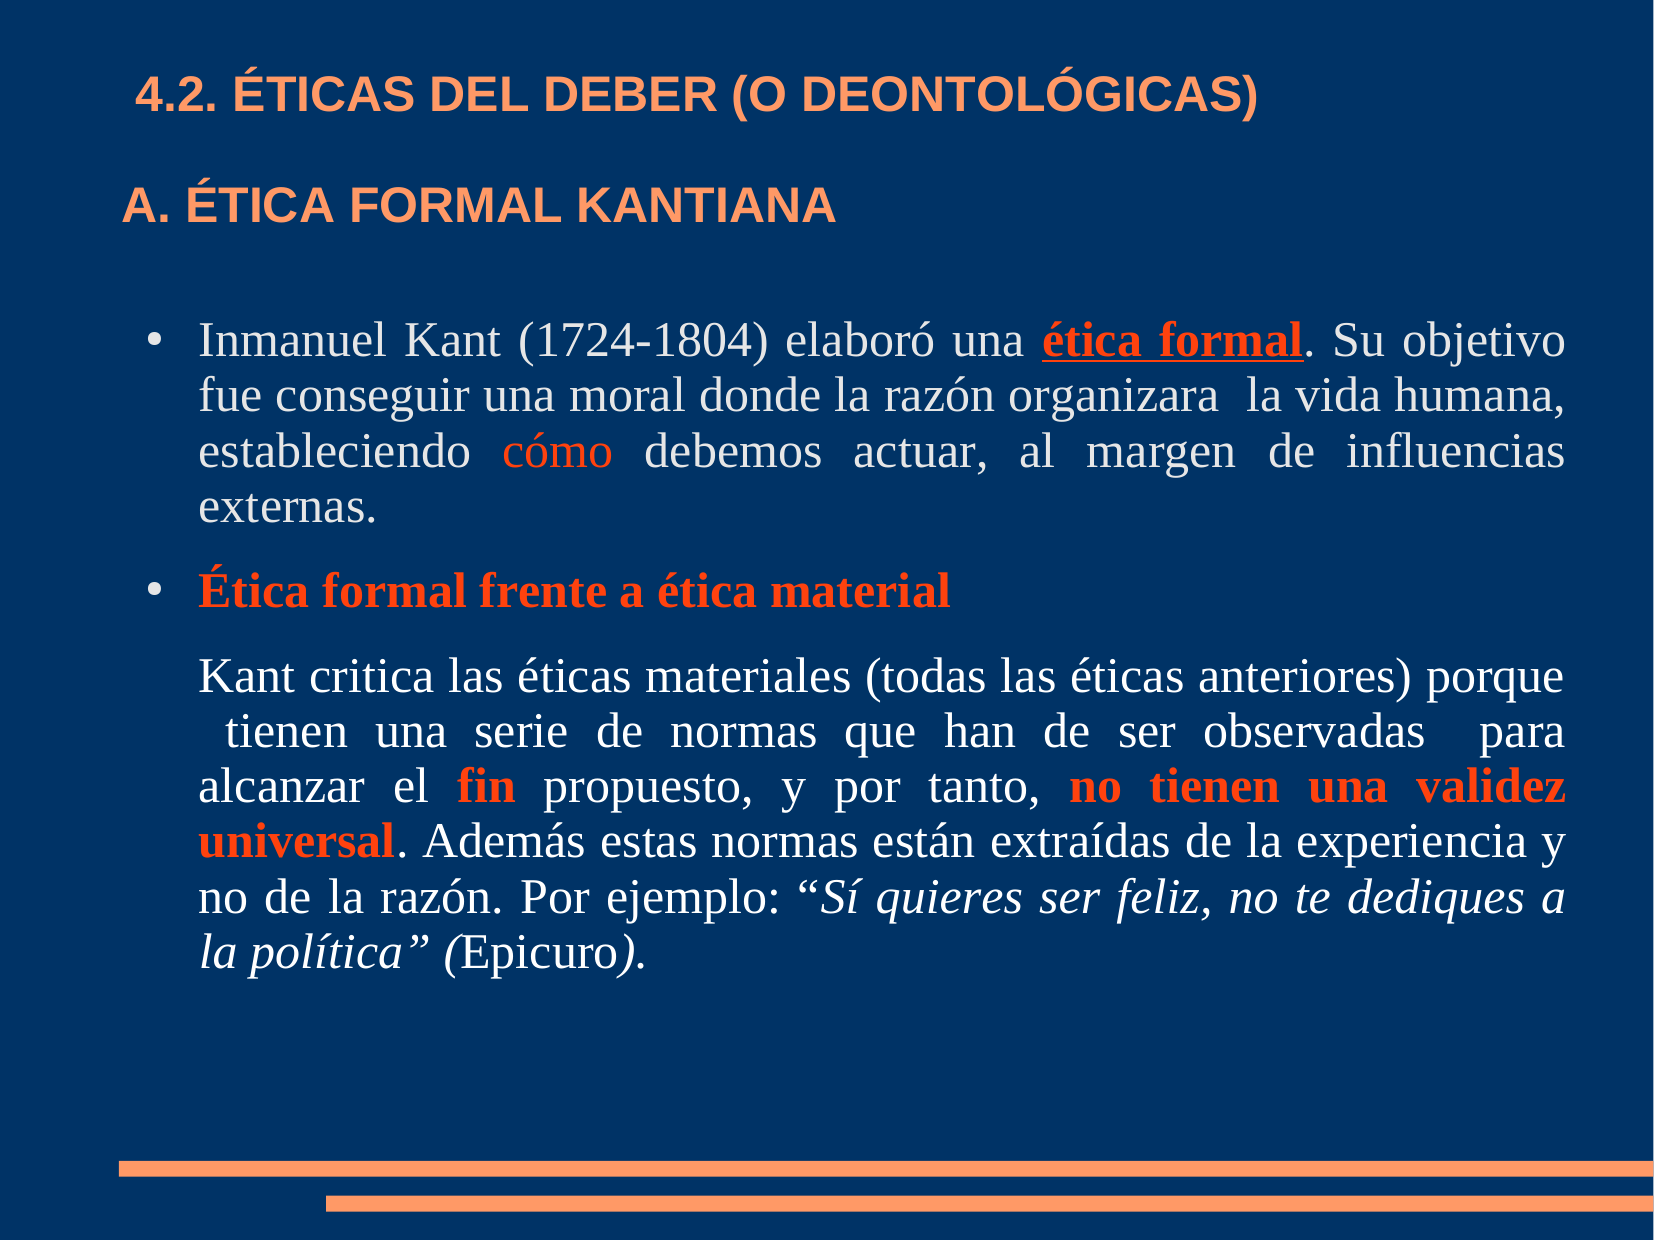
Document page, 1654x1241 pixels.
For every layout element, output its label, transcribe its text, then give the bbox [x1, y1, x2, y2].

list Inmanuel Kant (1724-1804) elaboró una ética formal. Su objetivo fue conseguir una moral donde la razón organizara la vida humana, estableciendo cómo debemos actuar, al margen de influencias externas. Ética formal frente a ética material Kant critica las éticas materiales (todas las éticas anteriores) porque tienen una serie de normas que han de ser observadas para alcanzar el fin propuesto, y por tanto, no tienen una validez universal. Además estas normas están extraídas de la experiencia y no de la razón. Por ejemplo: “Sí quieres ser feliz, no te dediques a la política” (Epicuro). [127, 312, 1567, 1123]
title 4.2. ÉTICAS DEL DEBER (O DEONTOLÓGICAS) A. ÉTICA FORMAL KANTIANA [121, 46, 1534, 254]
